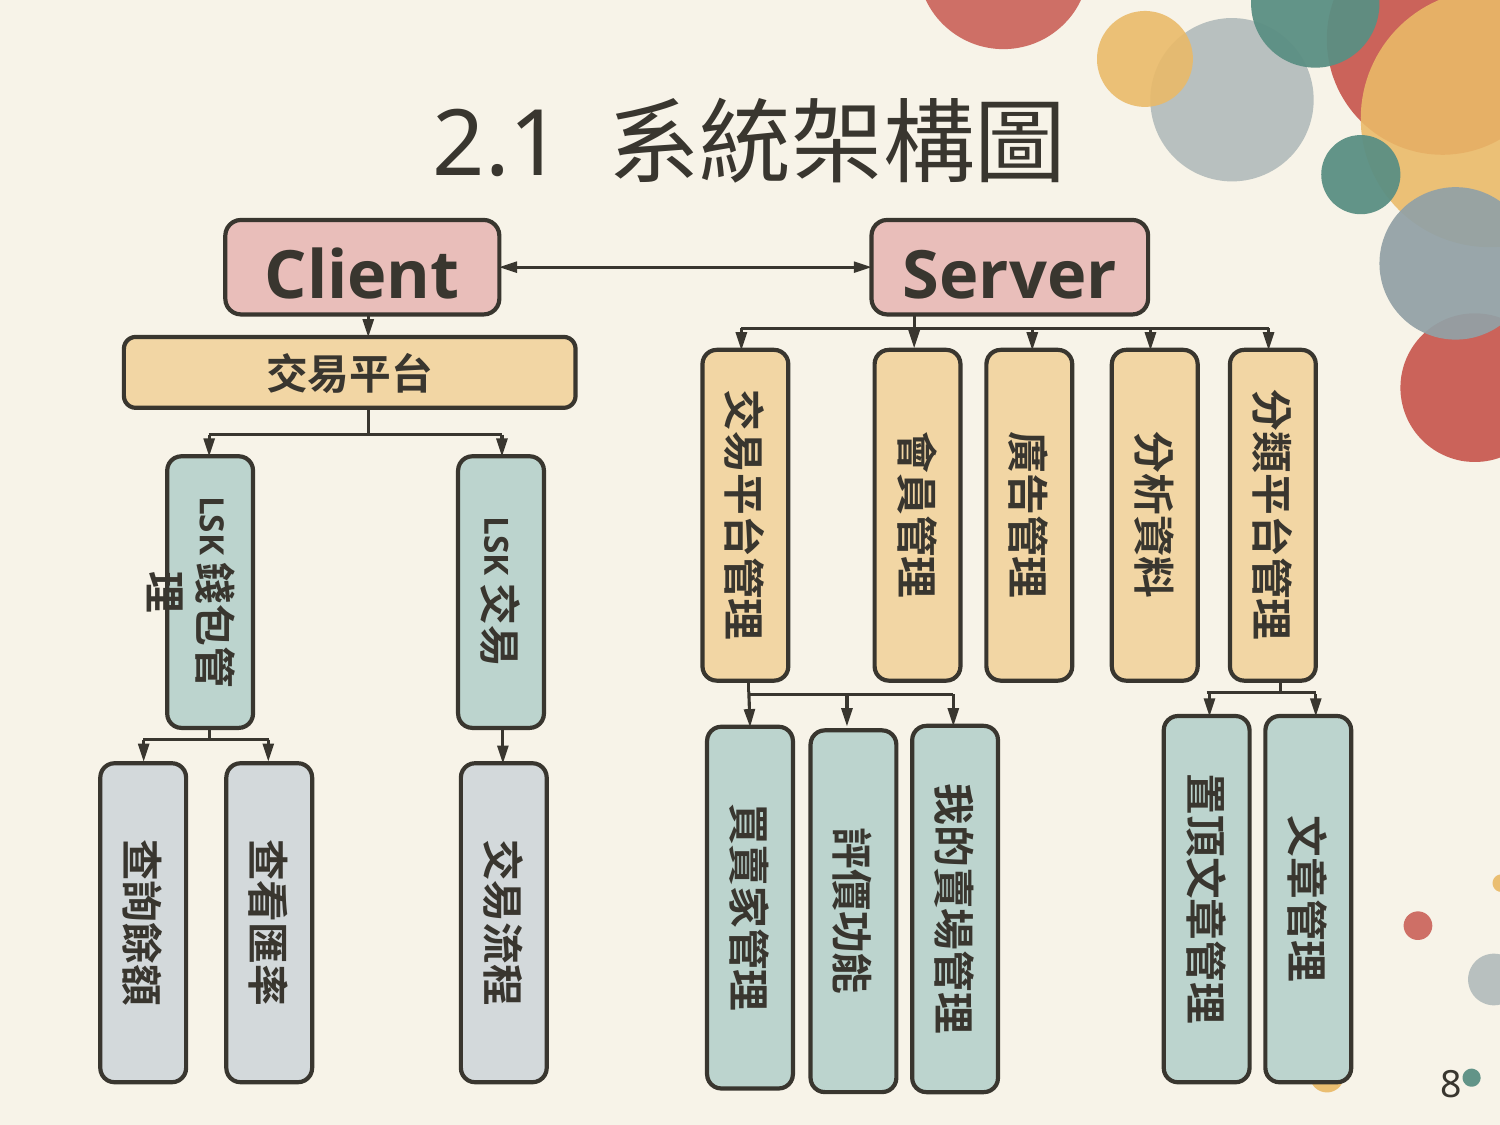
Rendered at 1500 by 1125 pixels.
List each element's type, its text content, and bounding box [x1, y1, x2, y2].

text_box 查看匯率 [226, 763, 313, 1083]
text_box 我的賣場管理 [912, 725, 999, 1093]
text_box 買賣家管理 [707, 726, 793, 1089]
text_box 置頂文章管理 [1163, 715, 1250, 1083]
text_box [925, 0, 1081, 45]
title 2.1 系統架構圖 [75, 45, 1426, 233]
text_box [1099, 0, 1500, 462]
text_box [1311, 1081, 1344, 1093]
text_box 分析資料 [1111, 349, 1198, 681]
text_box LSK錢包管理 [167, 456, 254, 728]
text_box Server [871, 219, 1149, 315]
text_box 交易平台 [123, 336, 576, 408]
text_box 廣告管理 [986, 349, 1073, 681]
text_box 查詢餘額 [100, 763, 187, 1083]
text_box [1468, 953, 1500, 1006]
text_box [1403, 911, 1433, 940]
text_box 分類平台管理 [1229, 349, 1316, 681]
text_box 評價功能 [810, 730, 897, 1093]
text_box LSK交易 [458, 456, 544, 728]
text_box 會員管理 [874, 349, 961, 681]
text_box Client [225, 219, 500, 315]
text_box 文章管理 [1265, 715, 1352, 1083]
text_box 交易流程 [460, 763, 547, 1083]
text_box 交易平台管理 [702, 349, 789, 681]
text_box 8 [1425, 1052, 1479, 1113]
text_box [1492, 874, 1500, 892]
